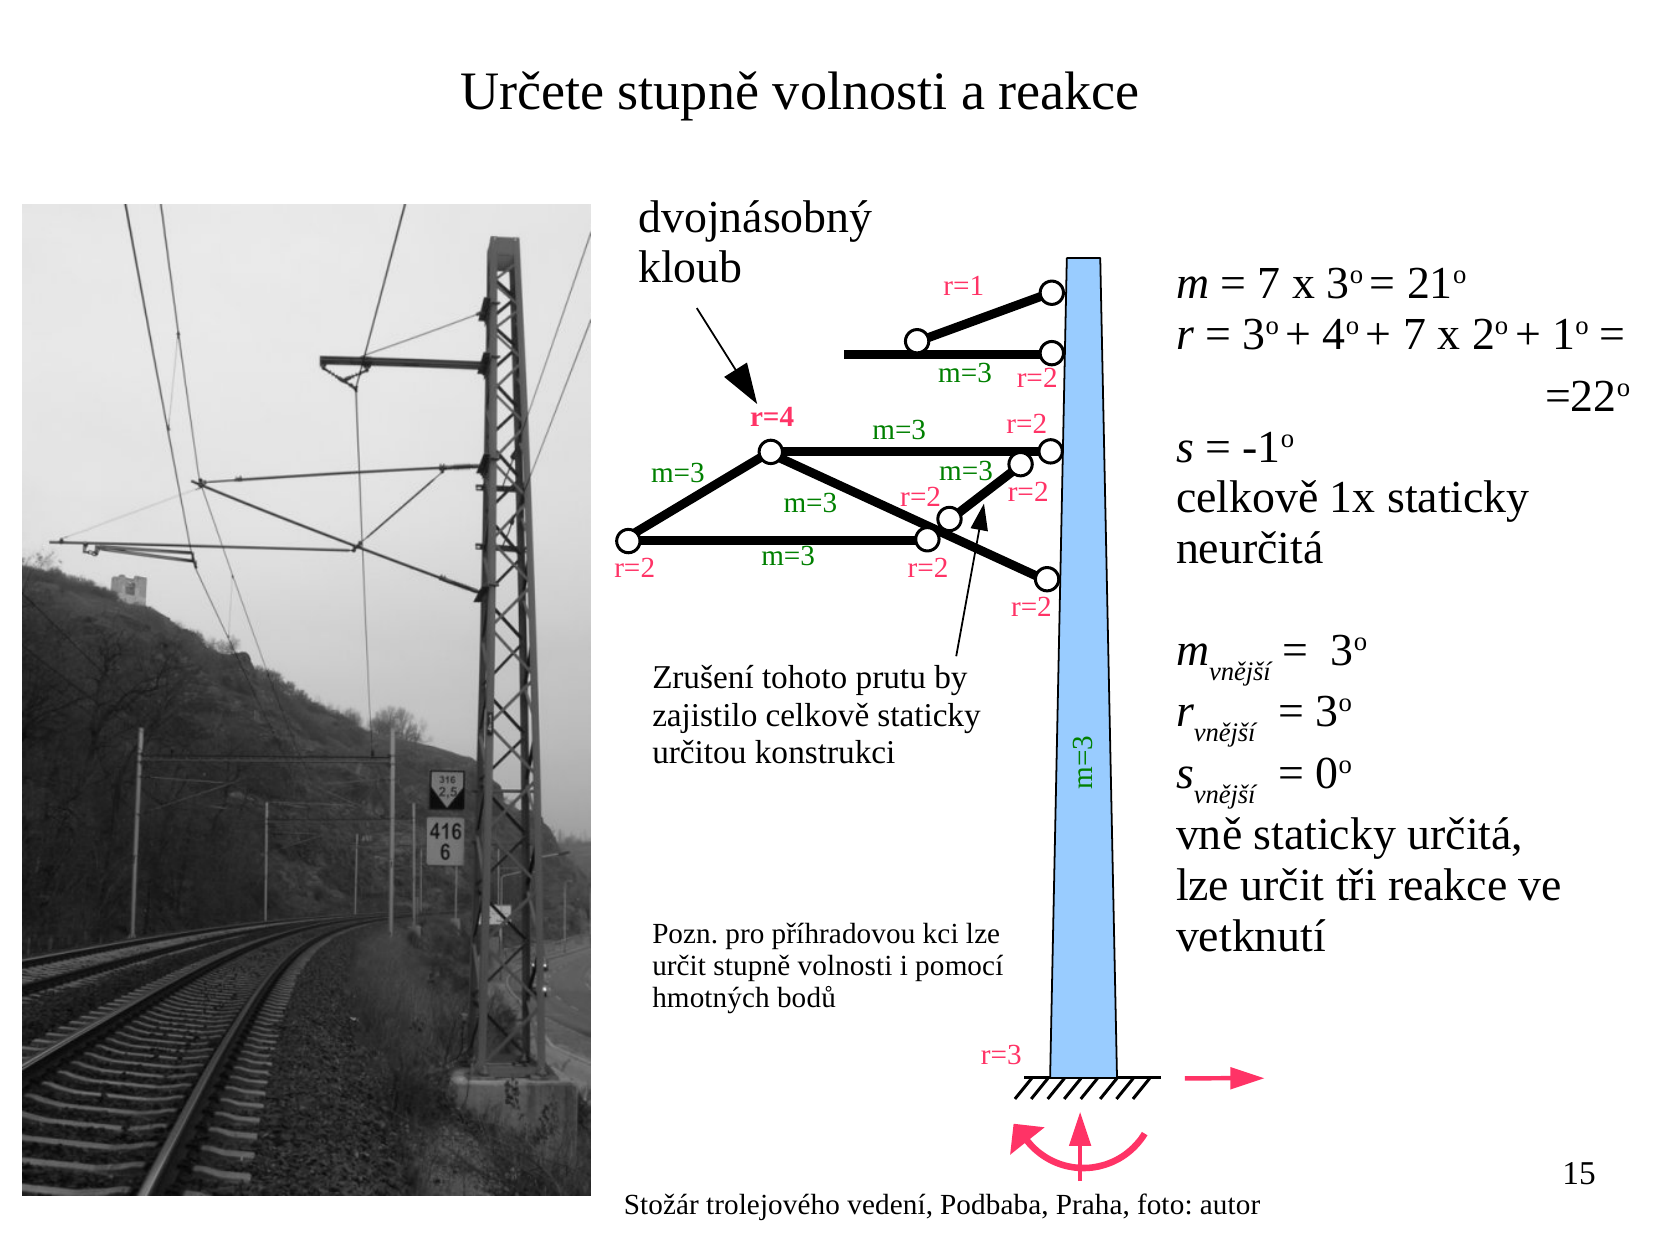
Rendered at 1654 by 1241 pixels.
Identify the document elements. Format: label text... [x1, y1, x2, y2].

text_box r=2 [991, 399, 1095, 451]
text_box Stožár trolejového vedení, Podbaba, Praha, foto: autor [609, 1181, 1342, 1232]
text_box r=2 [993, 467, 1096, 546]
text_box r=2 [893, 551, 974, 595]
text_box [1028, 455, 1033, 467]
text_box m=3 [923, 349, 1026, 400]
text_box r=3 [966, 1031, 1069, 1082]
text_box r=2 [885, 472, 988, 551]
text_box m=3 [857, 405, 961, 457]
text_box m=3 [746, 532, 850, 583]
text_box m = 7 x 3o = 21o r = 3o + 4o + 7 x 2o + 1o = =22o s = -1o celkově 1x staticky neurčitá mvnější = 3o rvnější = 3o svnější = 0o vně staticky určitá, lze určit tři reakce ve vetknutí [1161, 250, 1654, 1137]
text_box r=2 [969, 544, 996, 595]
text_box m=3 [924, 446, 1028, 498]
text_box r=2 [1002, 354, 1105, 432]
picture [22, 204, 591, 1196]
text_box [1038, 432, 1118, 1099]
text_box m=3 [636, 448, 739, 500]
text_box Zrušení tohoto prutu by zajistilo celkově staticky určitou konstrukci [637, 651, 1017, 788]
text_box r=2 [599, 544, 703, 595]
text_box [759, 446, 783, 464]
text_box [700, 238, 1503, 354]
title Určete stupně volnosti a reakce [56, 0, 1545, 188]
text_box r=2 [996, 582, 1099, 634]
text_box dvojnásobný kloub [623, 184, 939, 310]
text_box [1010, 1123, 1148, 1172]
text_box Pozn. pro příhradovou kci lze určit stupně volnosti i pomocí hmotných bodů [637, 909, 1023, 1032]
text_box r=4 [735, 392, 838, 446]
text_box [616, 529, 641, 544]
text_box m=3 [768, 478, 872, 529]
text_box [622, 238, 710, 333]
text_box r=2 [977, 531, 988, 551]
text_box m=3 [1058, 701, 1109, 804]
text_box [1035, 567, 1059, 582]
